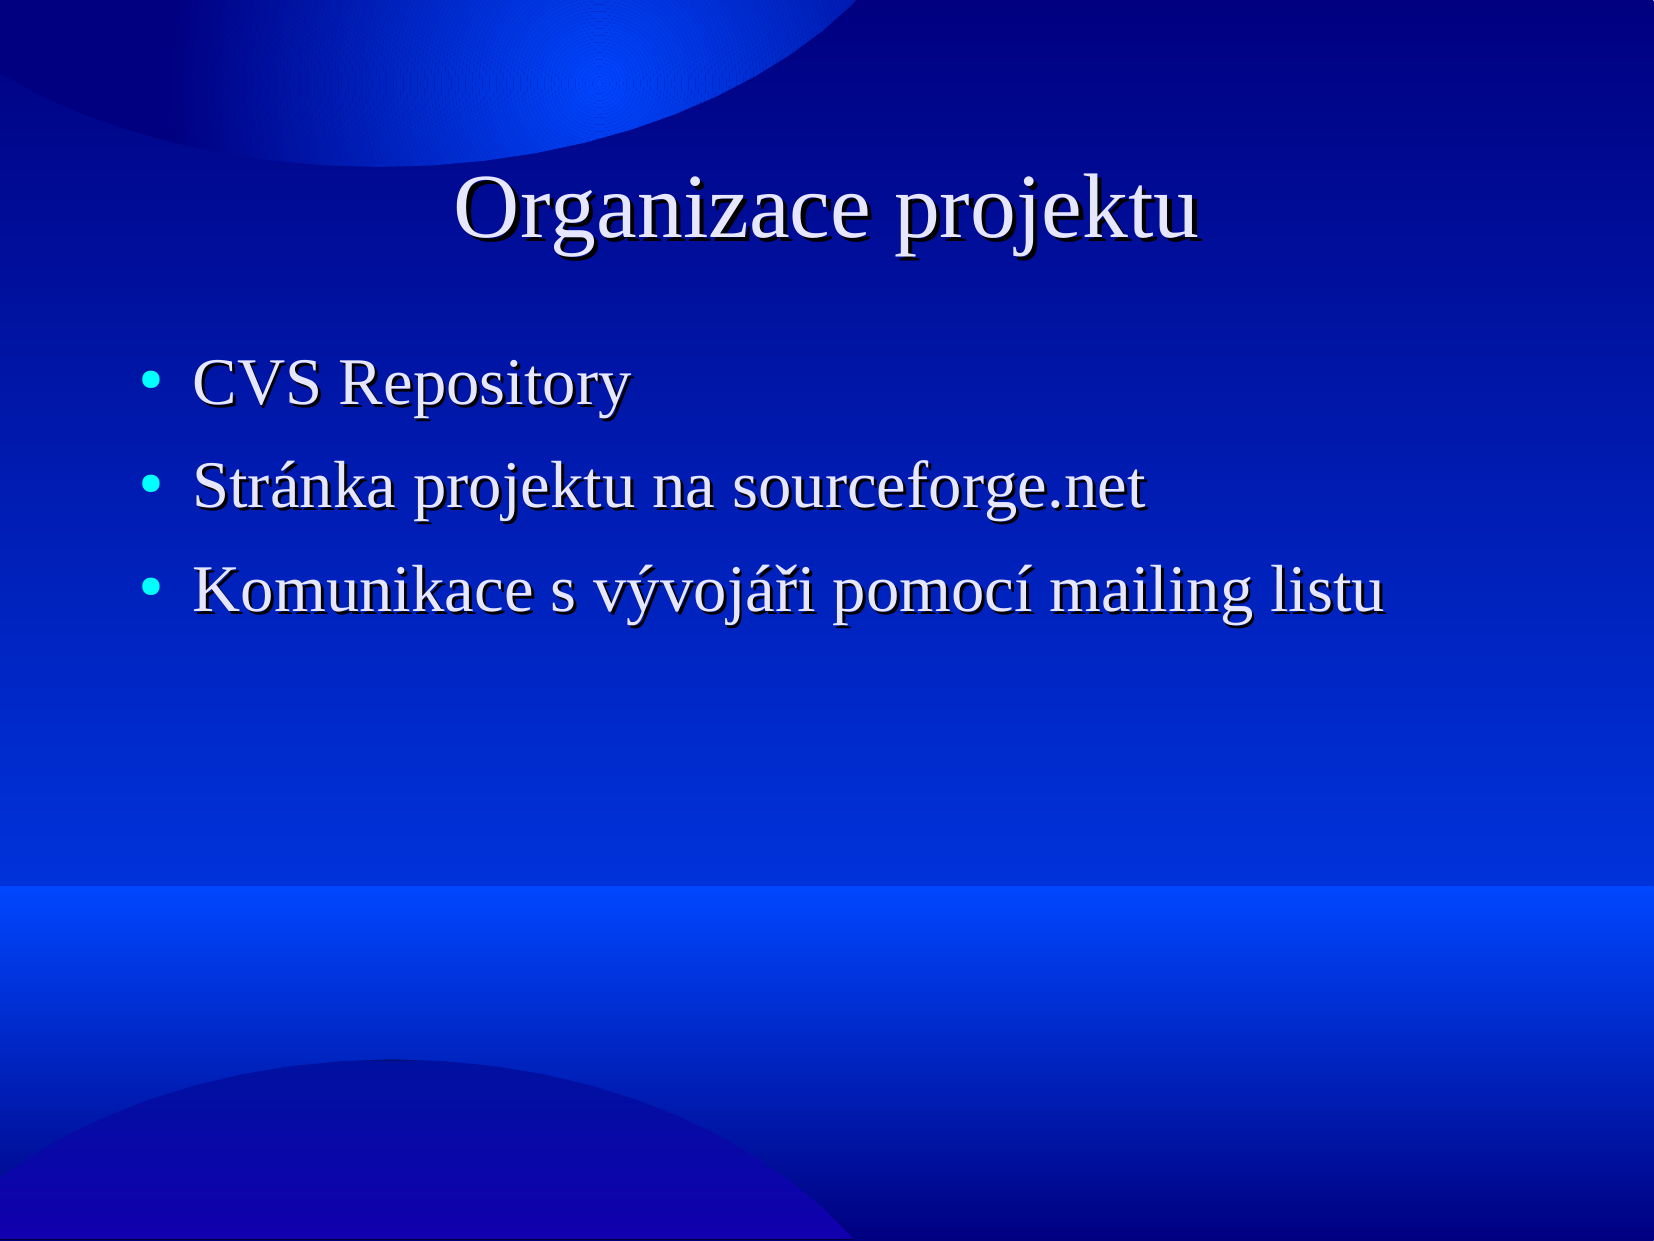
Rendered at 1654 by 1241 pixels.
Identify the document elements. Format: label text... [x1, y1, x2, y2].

title Organizace projektu [121, 102, 1534, 311]
list CVS Repository Stránka projektu na sourceforge.net Komunikace s vývojáři pomocí mailing listu [121, 344, 1534, 1127]
